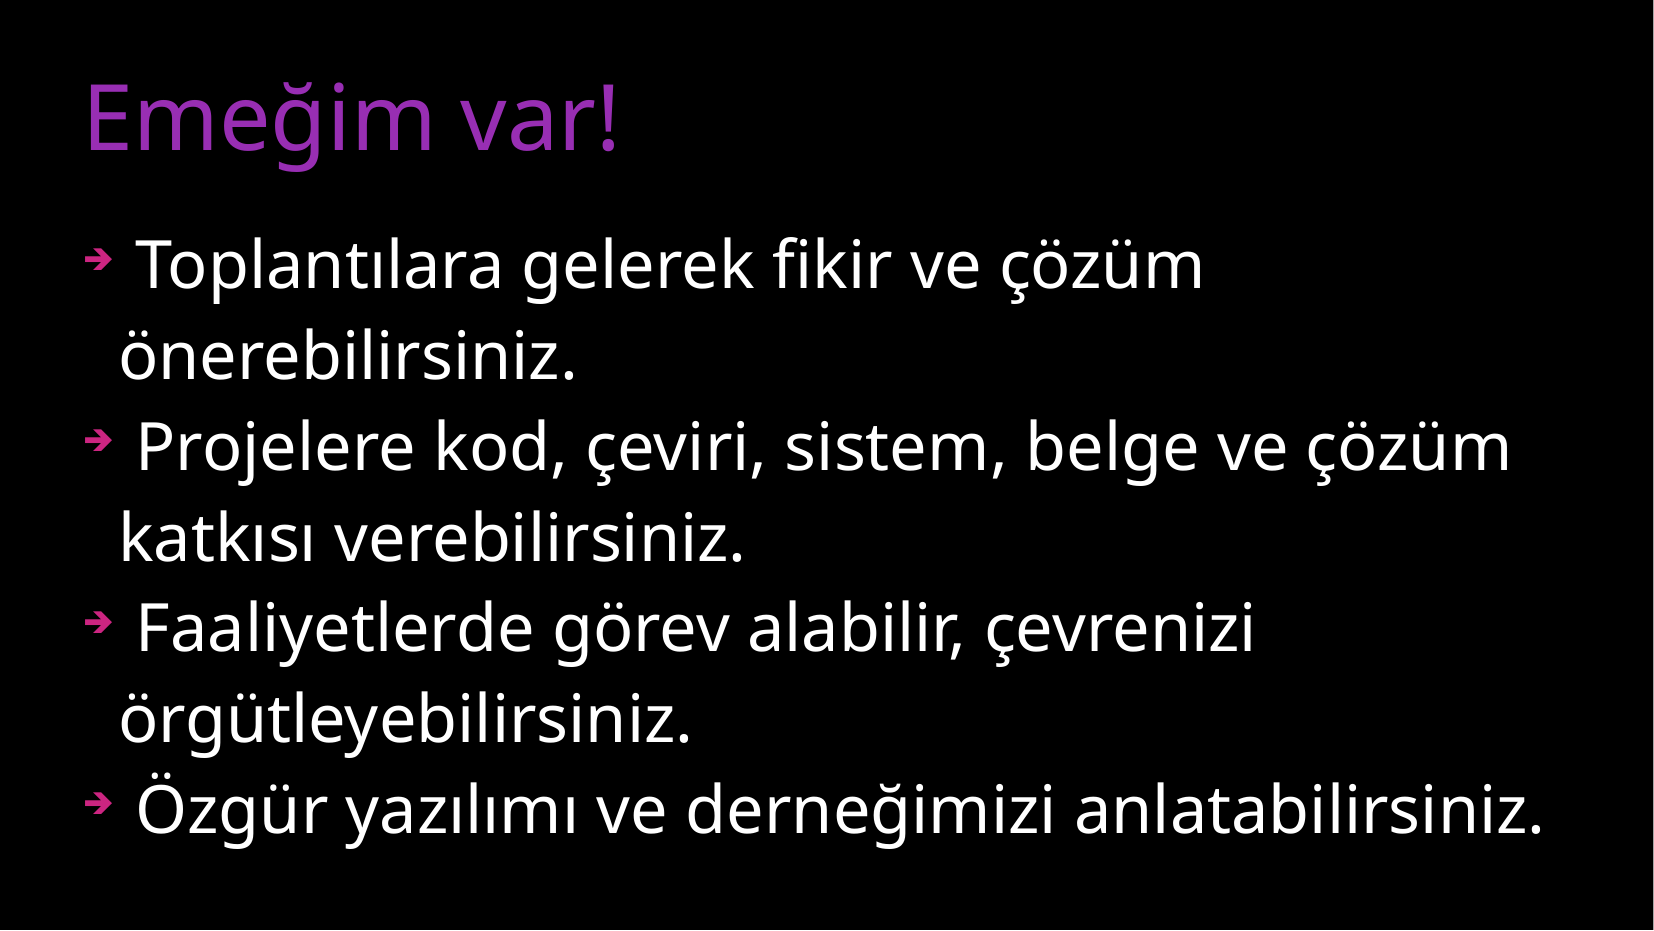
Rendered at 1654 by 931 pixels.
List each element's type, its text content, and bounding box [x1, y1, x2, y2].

subtitle Toplantılara gelerek fikir ve çözüm önerebilirsiniz. Projelere kod, çeviri, sistem, belge ve çözüm katkısı verebilirsiniz. Faaliyetlerde görev alabilir, çevrenizi örgütleyebilirsiniz. Özgür yazılımı ve derneğimizi anlatabilirsiniz. [82, 217, 1571, 766]
title Emeğim var! [82, 37, 1571, 193]
